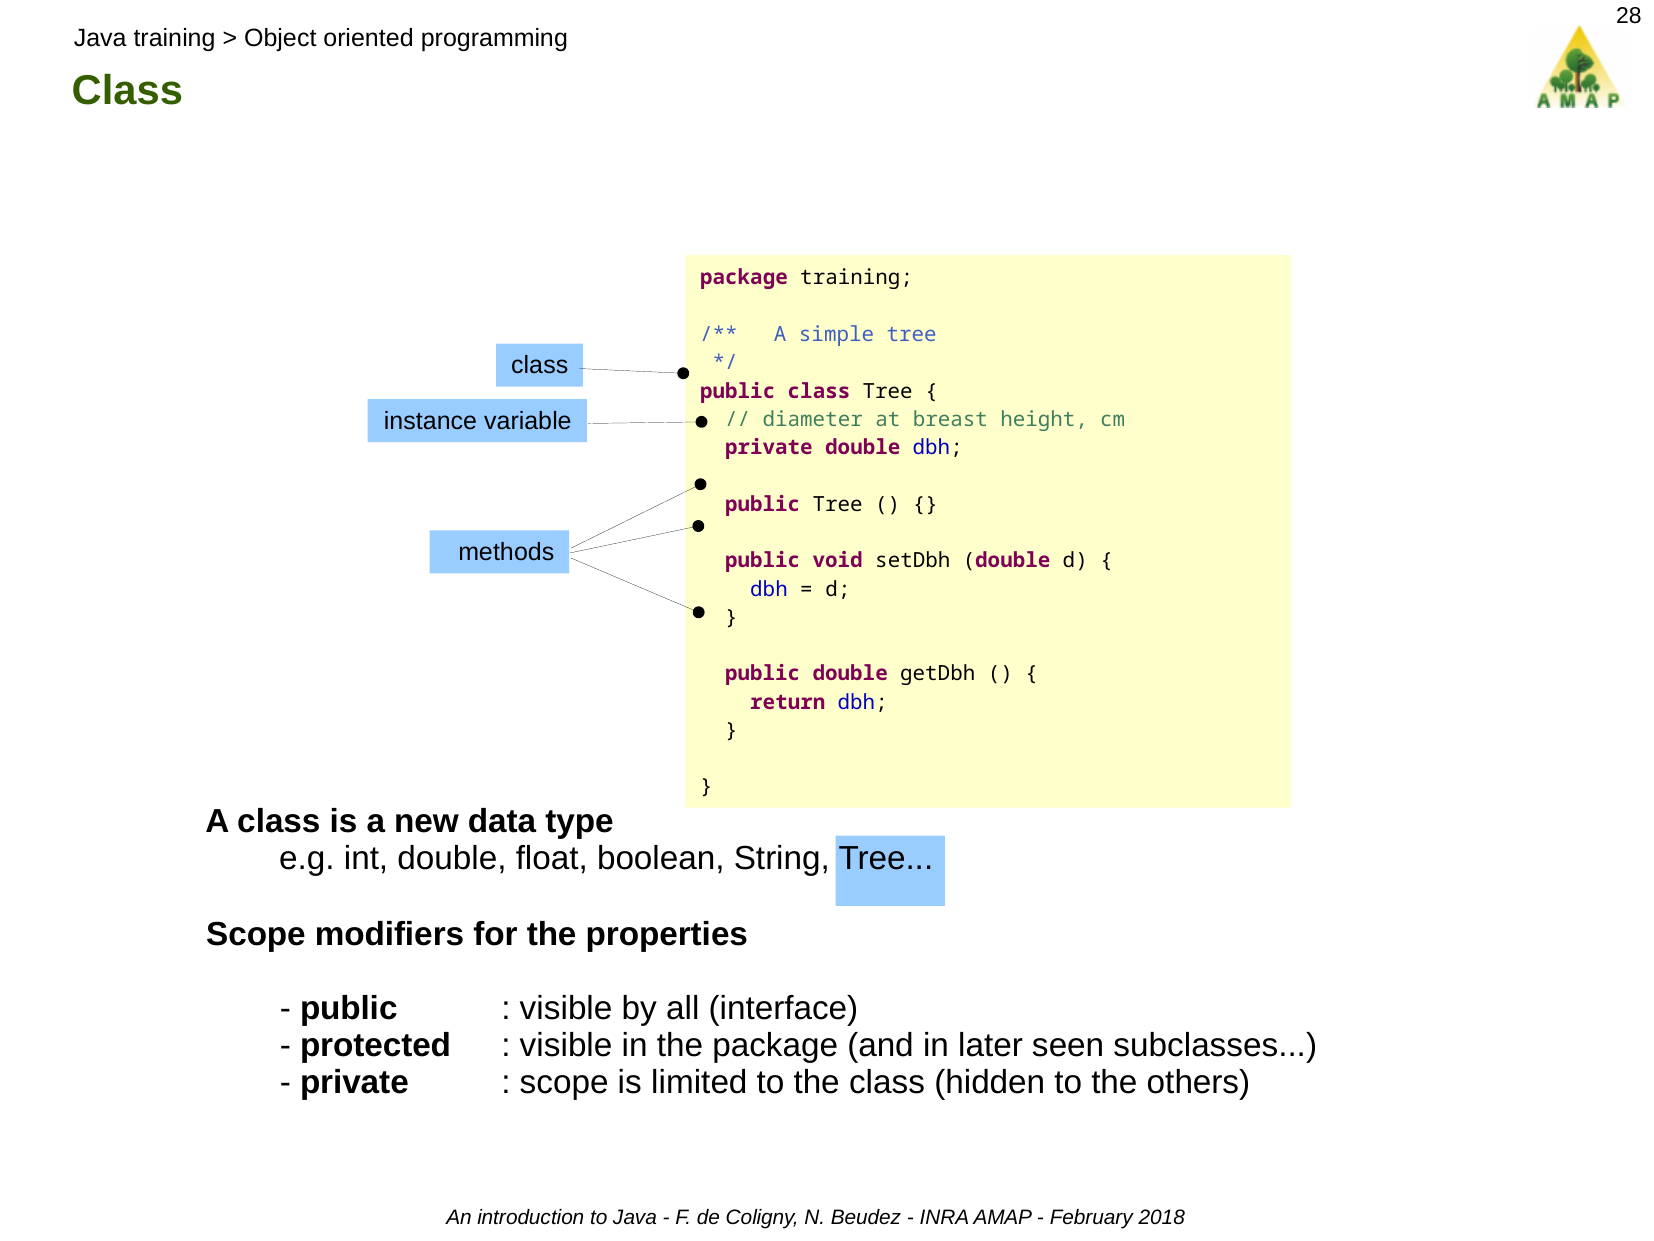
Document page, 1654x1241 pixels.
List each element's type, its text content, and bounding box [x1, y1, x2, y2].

text_box instance variable [367, 399, 587, 443]
text_box package training; /** A simple tree */ public class Tree { // diameter at breast height, cm private double dbh; public Tree () {} public void setDbh (double d) { dbh = d; } public double getDbh () { return dbh; } } [685, 255, 1291, 736]
text_box [835, 886, 945, 906]
text_box Scope modifiers for the properties - public : visible by all (interface) - protected : visible in the package (and in later seen subclasses...) - private : scope is limited to the class (hidden to the others) [191, 908, 1373, 1111]
text_box methods [429, 530, 570, 574]
text_box Java training > Object oriented programming [59, 16, 1004, 60]
text_box class [496, 343, 583, 387]
text_box A class is a new data type e.g. int, double, float, boolean, String, Tree... [190, 795, 1054, 886]
text_box Class [56, 59, 1120, 121]
picture [1533, 25, 1627, 108]
